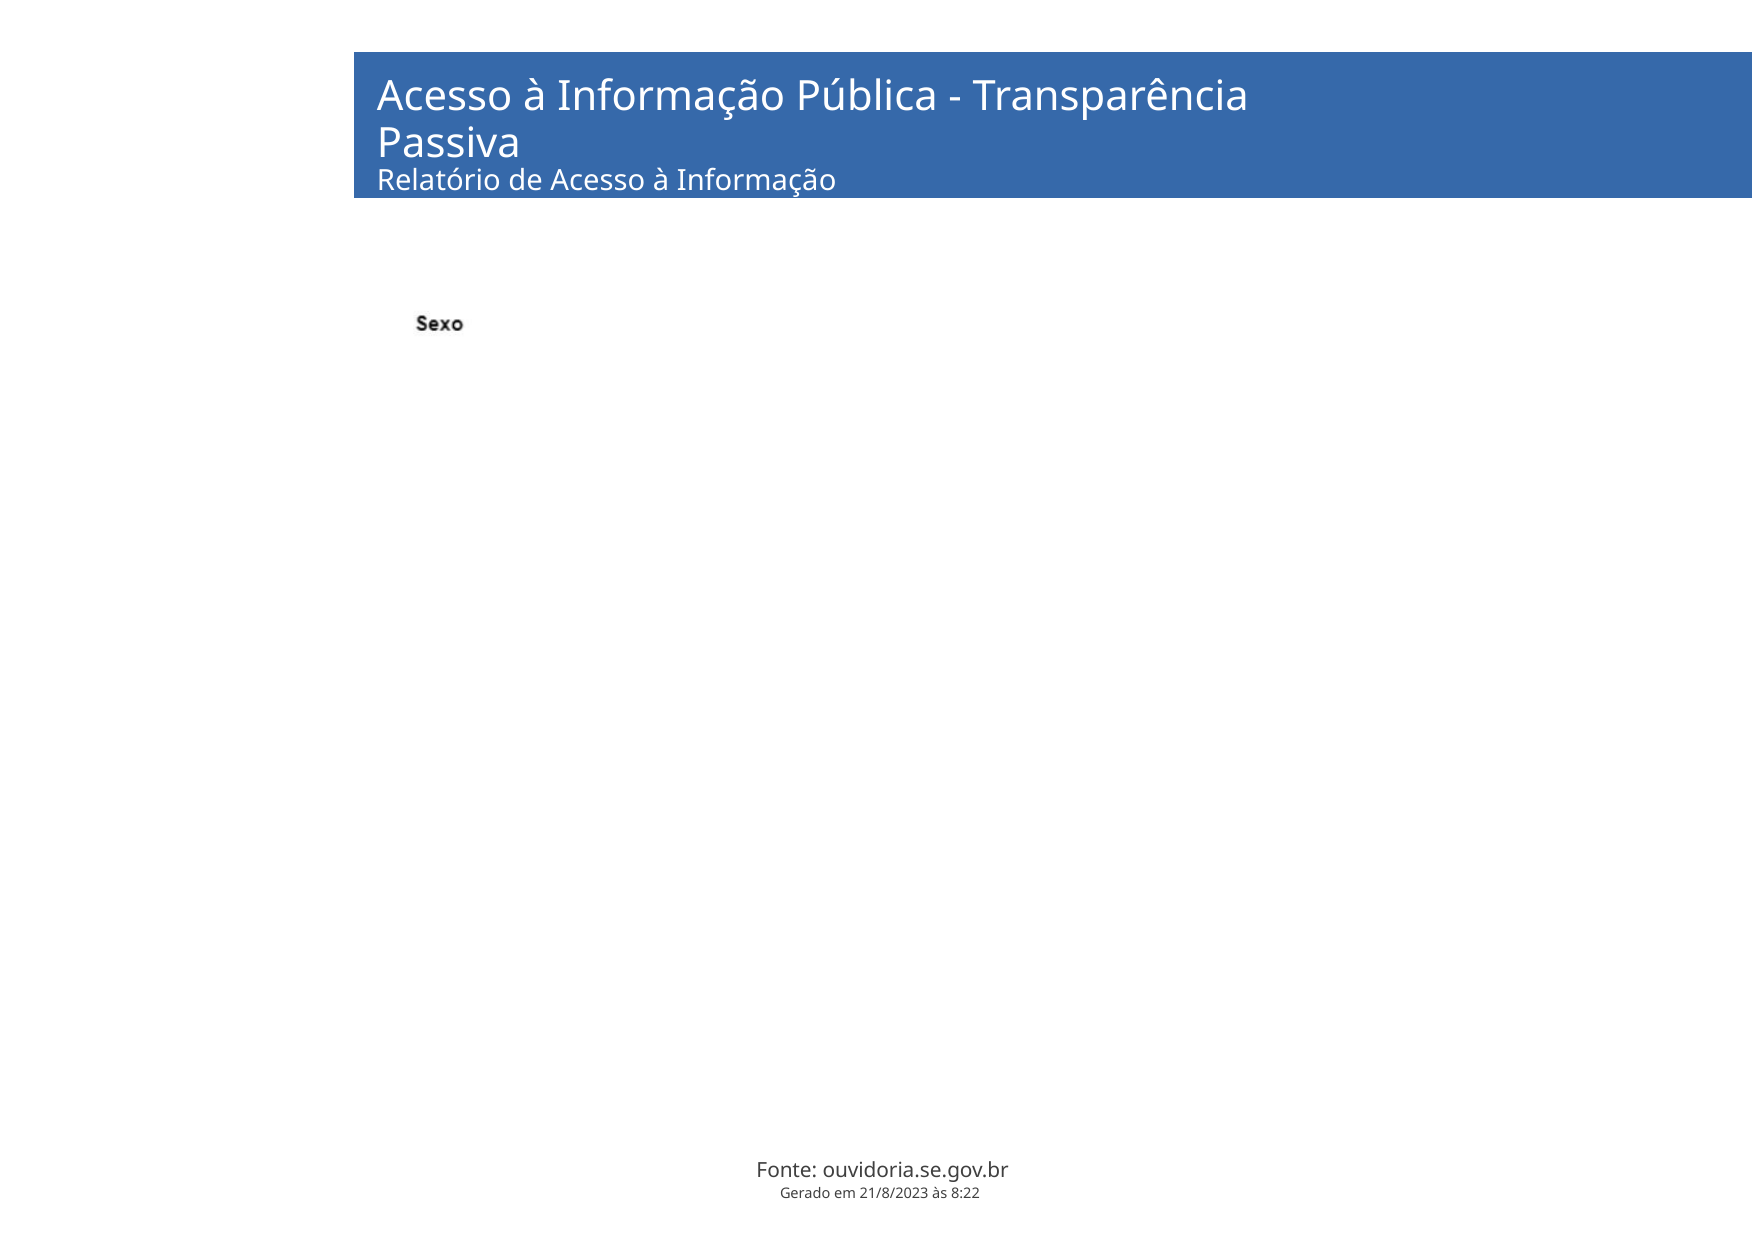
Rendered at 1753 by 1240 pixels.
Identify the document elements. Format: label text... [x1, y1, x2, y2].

text_box Acesso à Informação Pública - Transparência Passiva Relatório de Acesso à Informação SETURJulho a Julho de 2023 [376, 72, 1403, 228]
text_box [354, 52, 1752, 198]
text_box Gerado em 21/8/2023 às 8:22 [780, 1184, 999, 1202]
text_box Fonte: ouvidoria.se.gov.br [756, 1158, 1023, 1182]
text_box [155, 211, 1599, 1028]
